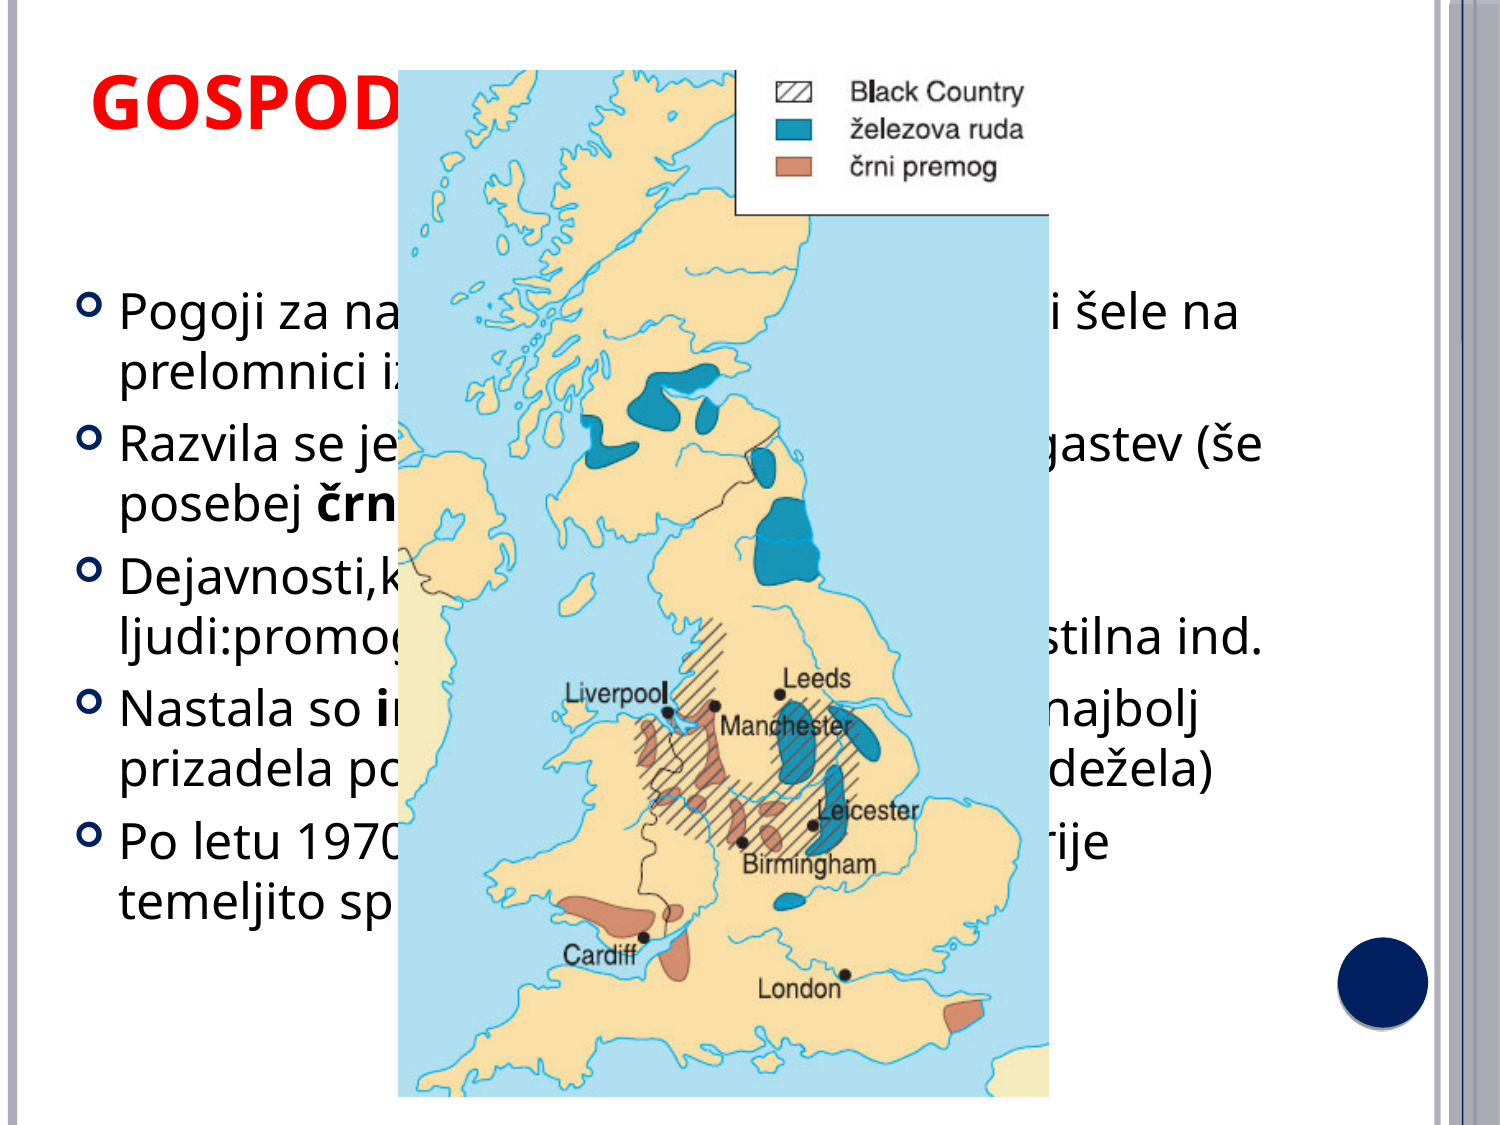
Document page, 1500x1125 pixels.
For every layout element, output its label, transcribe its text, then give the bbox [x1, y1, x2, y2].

picture [1116, 95, 1500, 855]
list V PRETEKLOSTI: Pogoji za nastanek industrije so dozoreli šele na prelomnici iz 18. v 19. st. Razvila se je zaradi domačih rudnih bogastev (še posebej črni premog) Dejavnosti,ki so zaposlovale največ ljudi:promogovništvo,železarstvo in tekstilna ind. Nastala so industrijska območja,ta so najbolj prizadela pokrajino Black Country(Črna dežela) Po letu 1970,se je začela sestava industrije temeljito spreminjati [58, 199, 398, 1069]
picture [398, 70, 1049, 1097]
title gospodarstvo [75, 45, 1300, 153]
list V PRETEKLOSTI: Pogoji za nastanek industrije so dozoreli šele na prelomnici iz 18. v 19. st. Razvila se je zaradi domačih rudnih bogastev (še posebej črni premog) Dejavnosti,ki so zaposlovale največ ljudi:promogovništvo,železarstvo in tekstilna ind. Nastala so industrijska območja,ta so najbolj prizadela pokrajino Black Country(Črna dežela) Po letu 1970,se je začela sestava industrije temeljito spreminjati [1049, 199, 1284, 1069]
